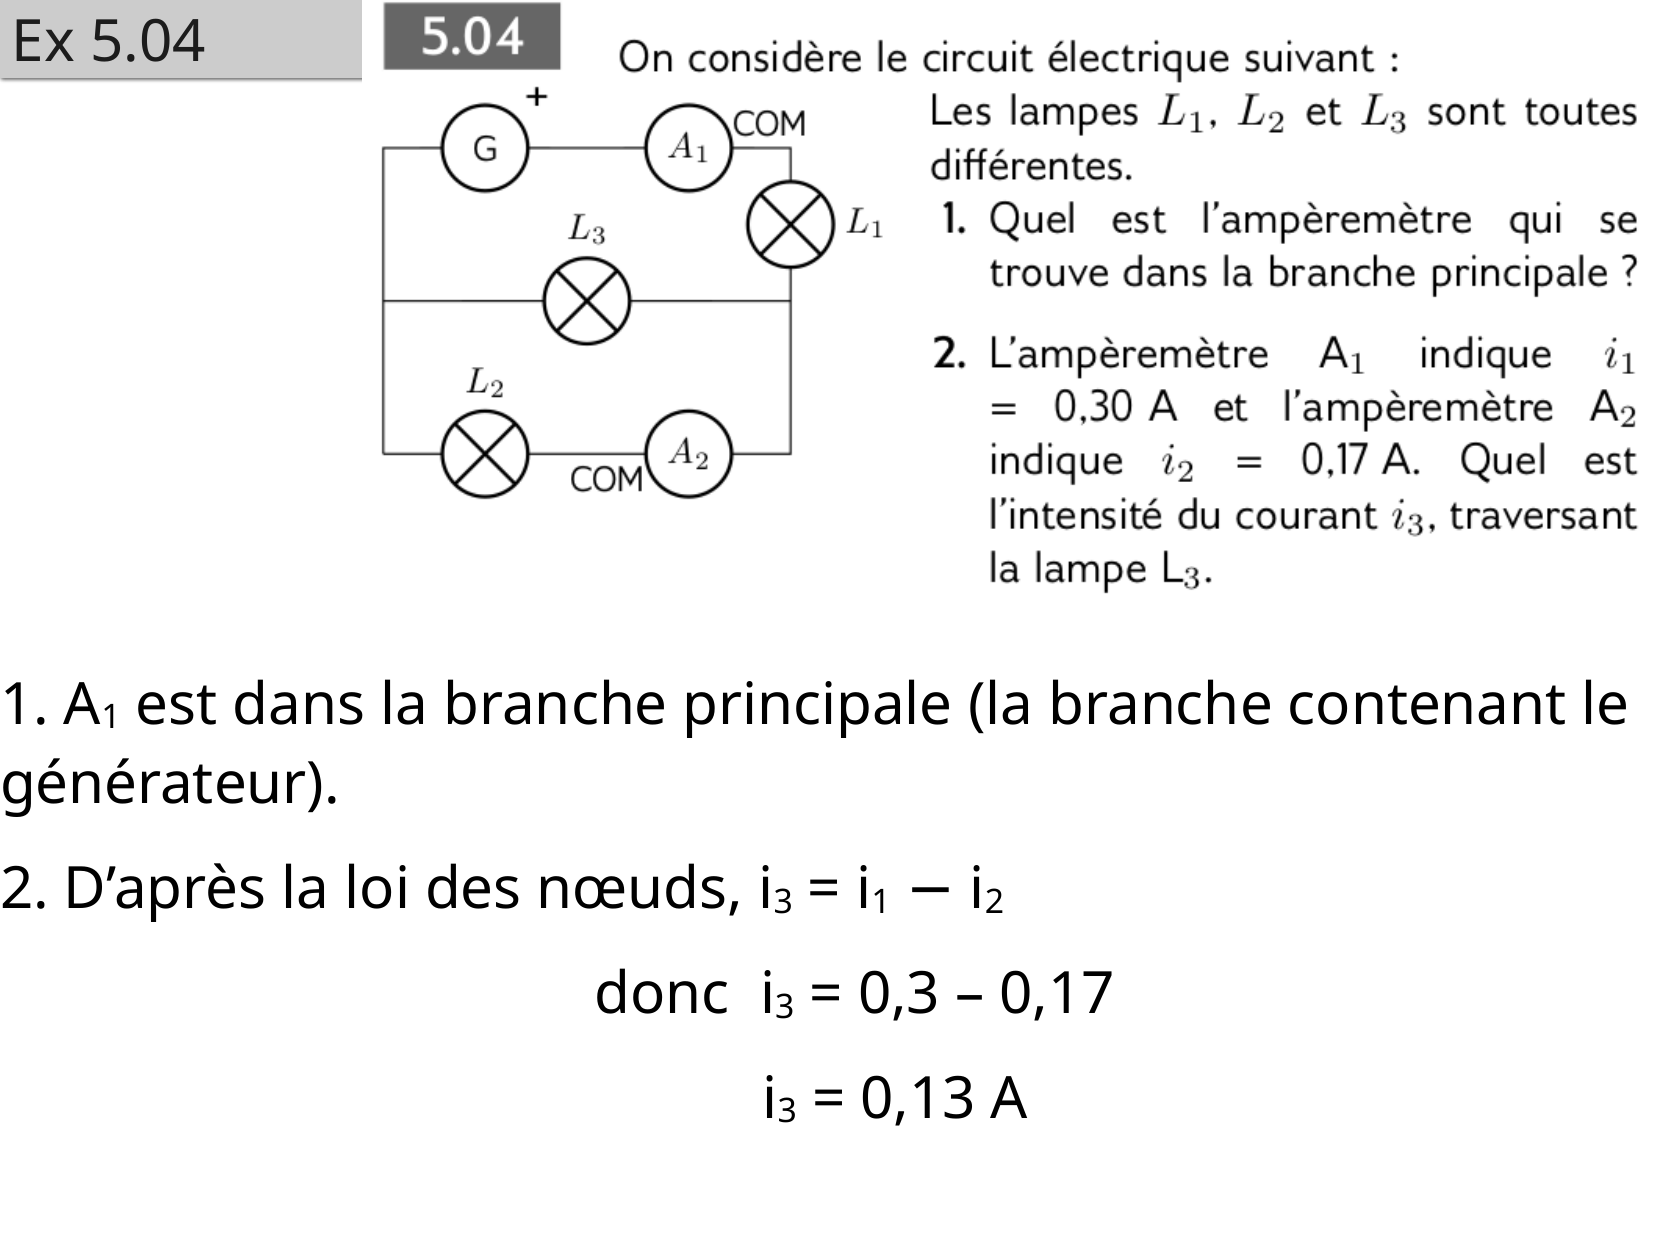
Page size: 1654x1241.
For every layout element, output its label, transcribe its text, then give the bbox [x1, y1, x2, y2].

picture [362, 0, 1654, 612]
title Ex 5.04 [0, 0, 362, 79]
list 1. A1 est dans la branche principale (la branche contenant le générateur). 2. D’après la loi des nœuds, i3 = i1 − i2 donc i3 = 0,3 – 0,17 i3 = 0,13 A [0, 107, 1645, 1241]
